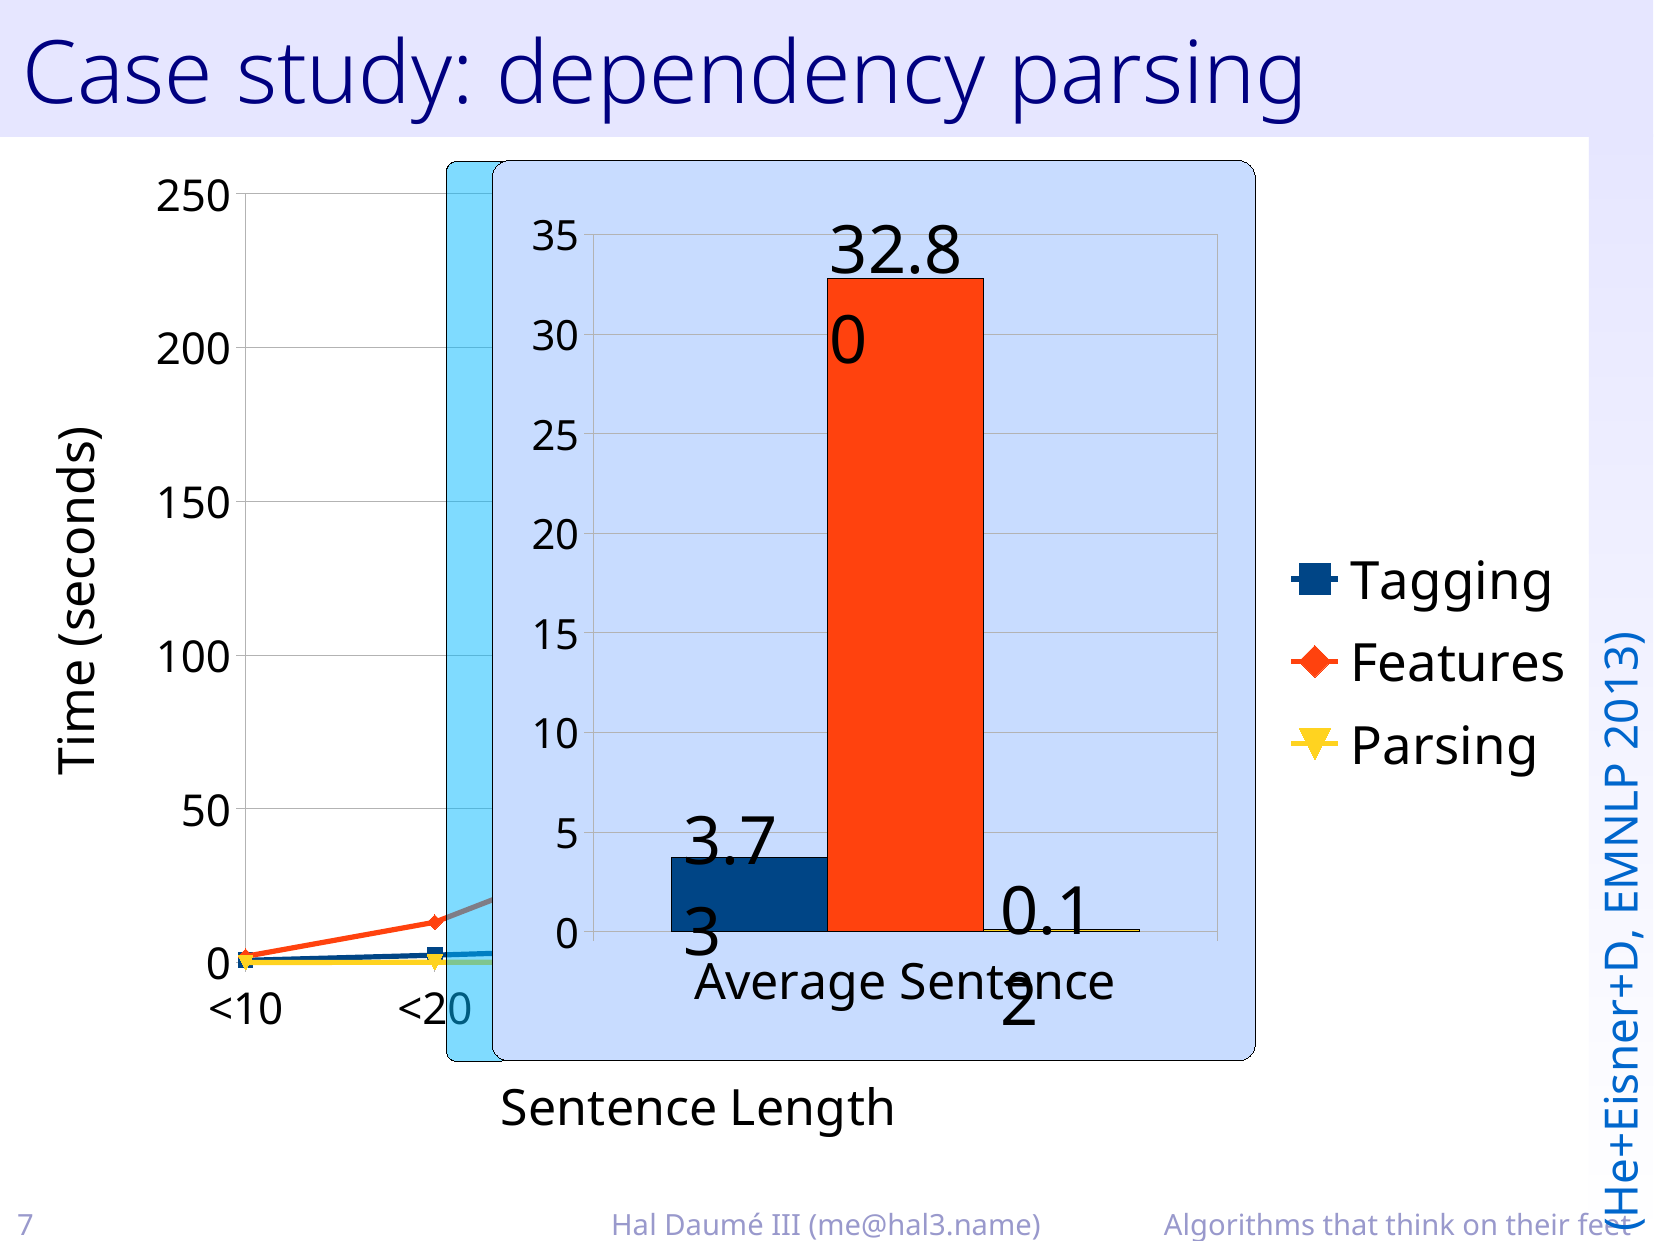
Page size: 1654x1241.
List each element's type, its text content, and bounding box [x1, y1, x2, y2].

picture [35, 154, 1545, 1184]
chart [0, 143, 1596, 1180]
title Case study: dependency parsing [22, 8, 1639, 131]
text_box (He+Eisner+D, EMNLP 2013) [1585, 633, 1648, 1235]
